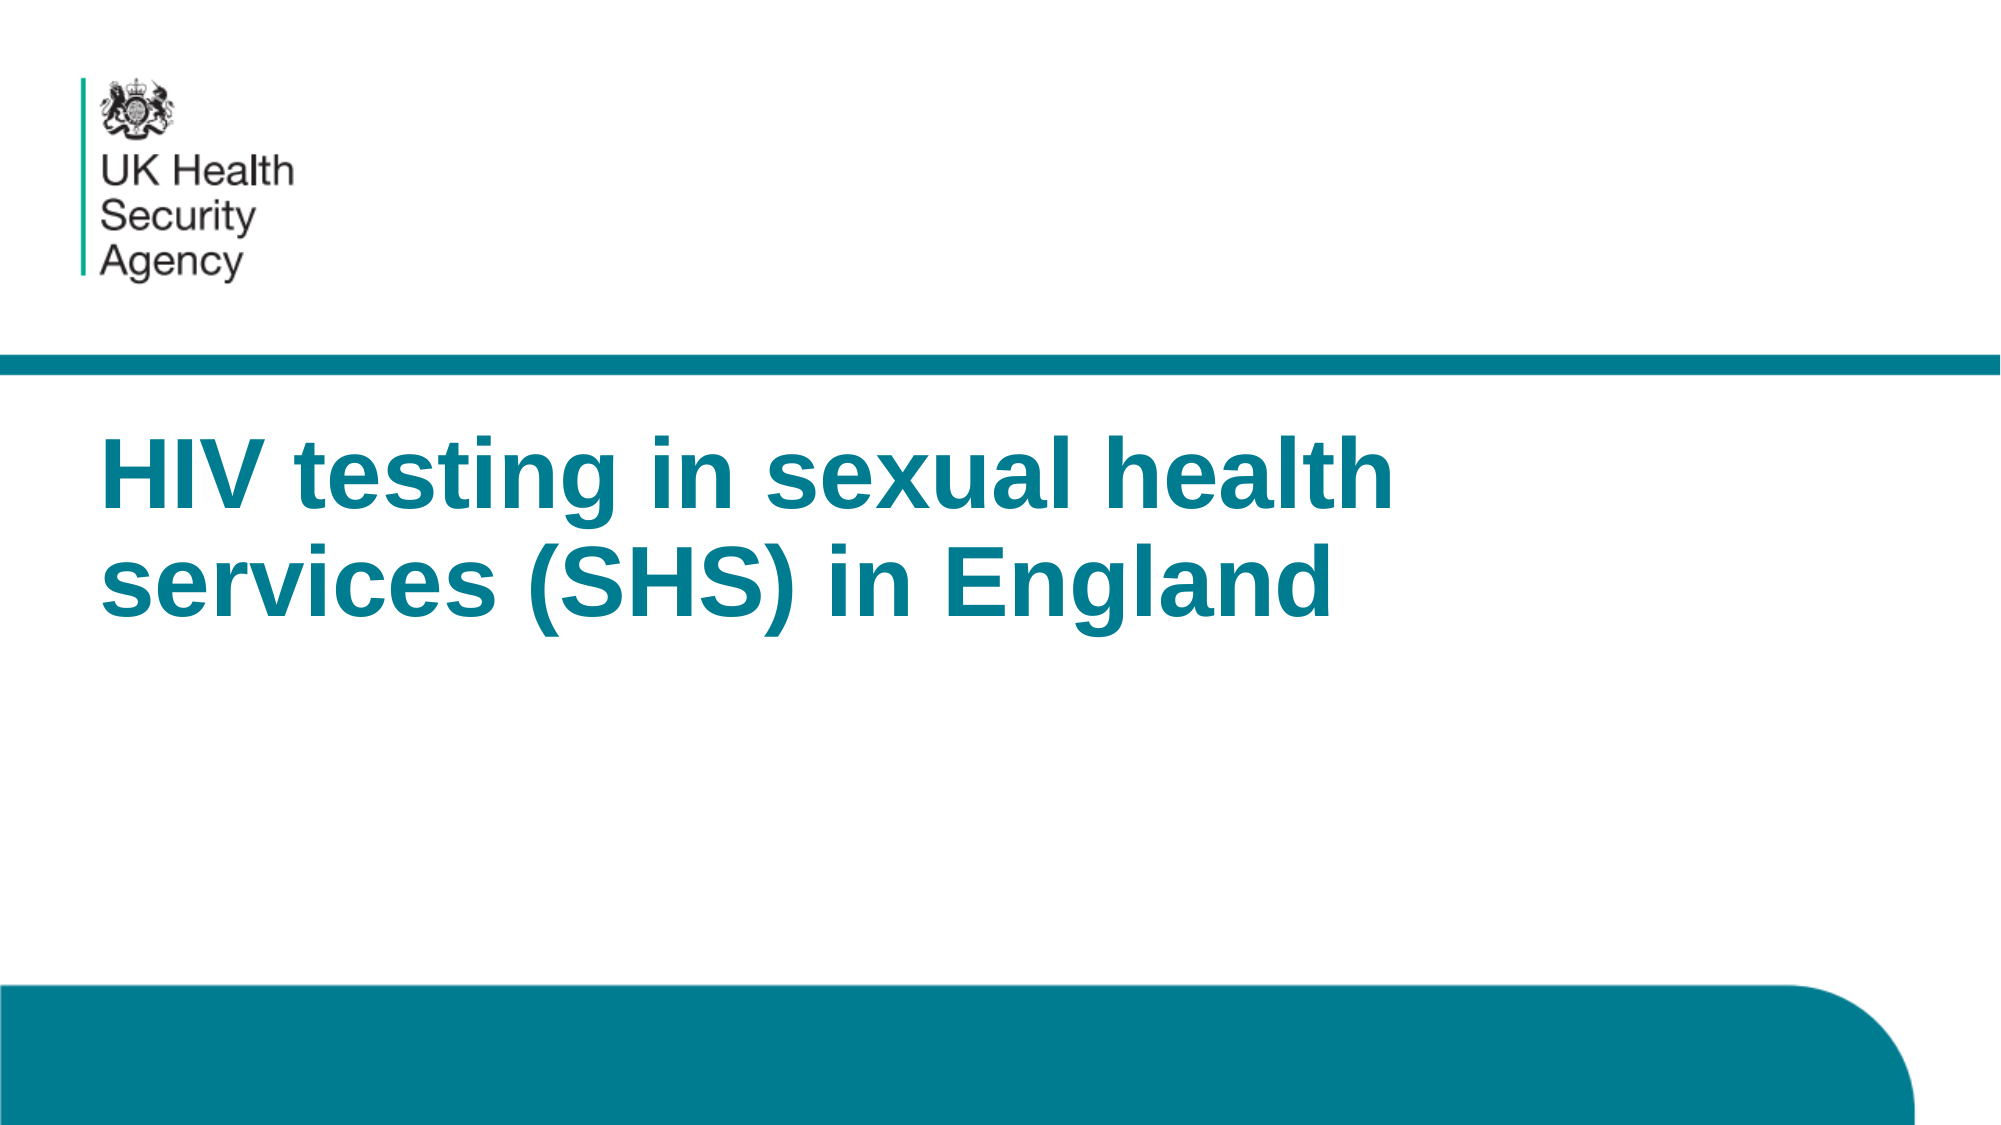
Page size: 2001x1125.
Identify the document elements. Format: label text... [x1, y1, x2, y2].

title HIV testing in sexual health services (SHS) in England [84, 414, 1804, 807]
